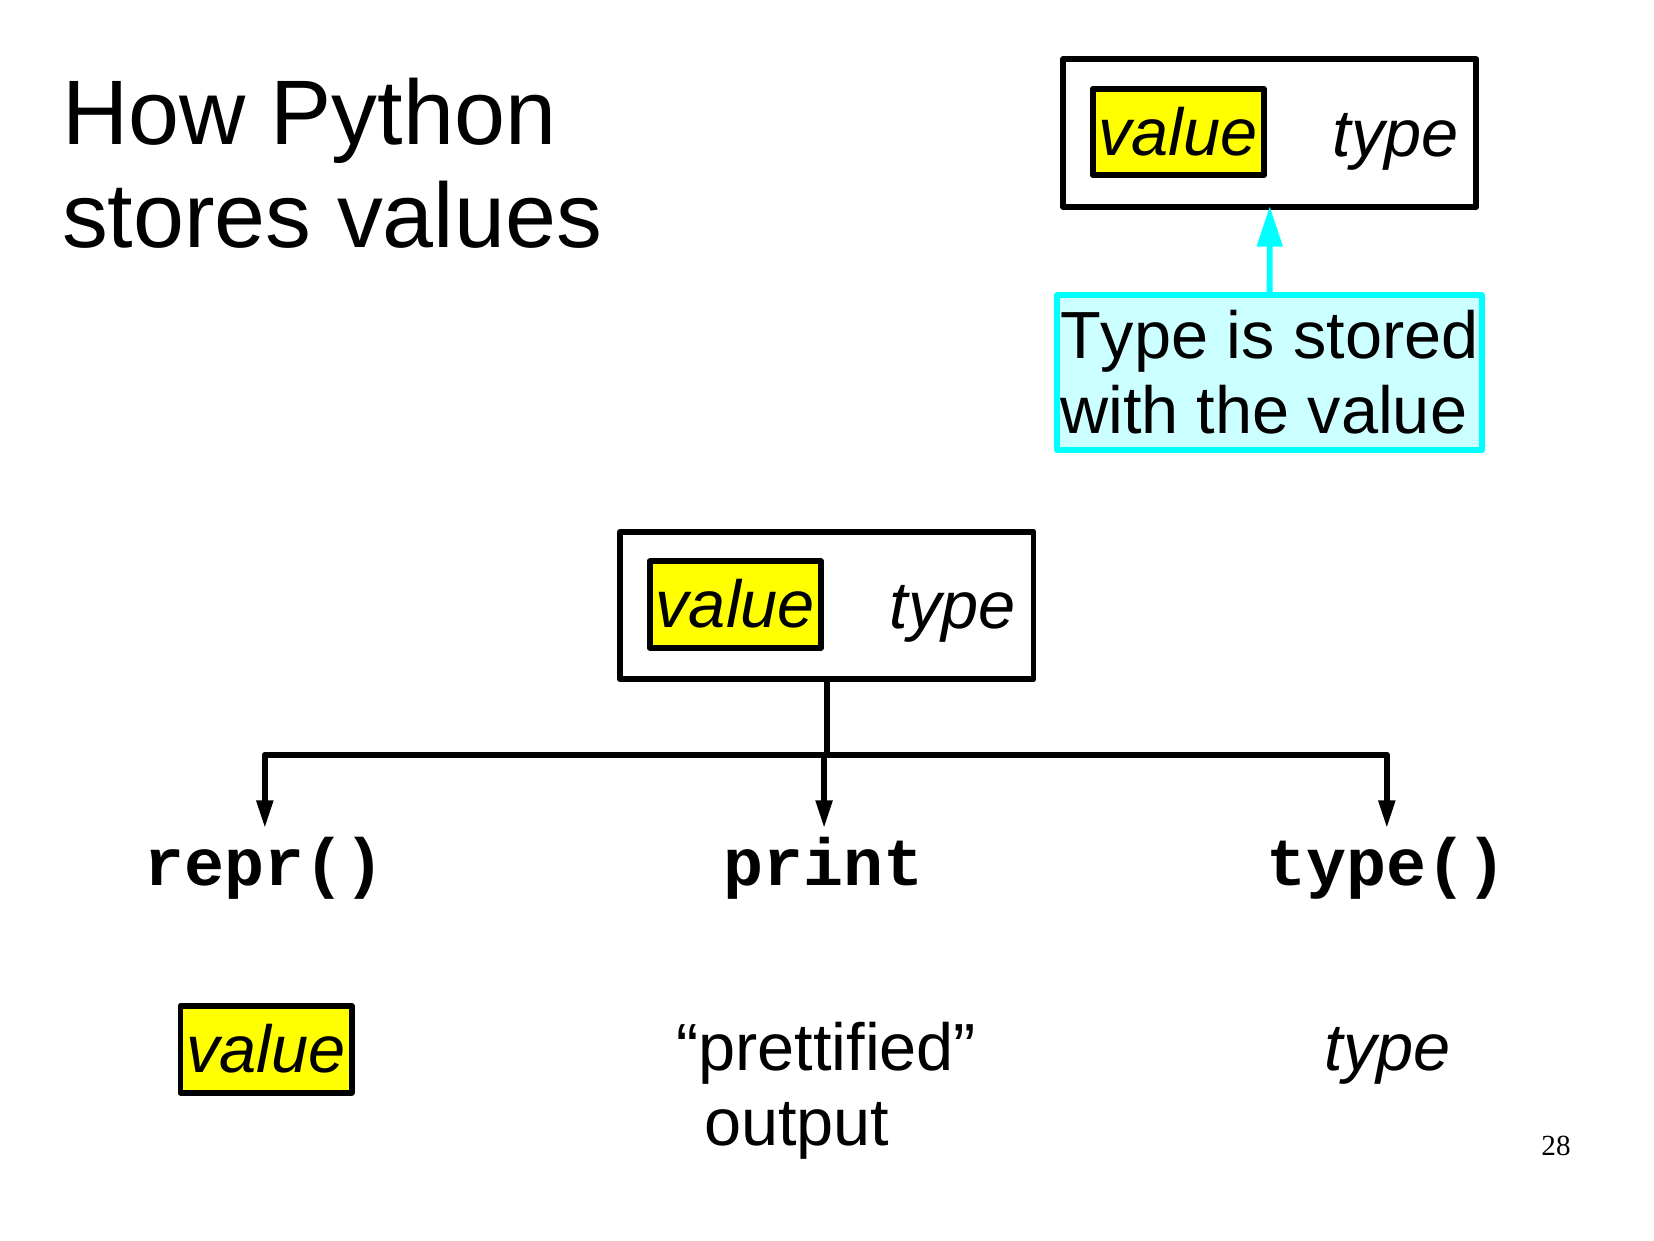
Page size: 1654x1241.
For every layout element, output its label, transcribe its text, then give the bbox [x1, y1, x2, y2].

text_box How Python stores values [59, 59, 607, 271]
text_box type [1063, 59, 1477, 207]
text_box repr() [141, 826, 388, 909]
text_box Type is stored with the value [1057, 294, 1483, 451]
text_box type() [1263, 826, 1510, 909]
text_box type [620, 531, 1034, 680]
text_box value [180, 1006, 352, 1093]
text_box “prettified” output [670, 1004, 983, 1166]
text_box type [1318, 1004, 1457, 1091]
text_box value [1092, 88, 1264, 176]
text_box print [721, 826, 928, 909]
text_box value [649, 561, 821, 648]
